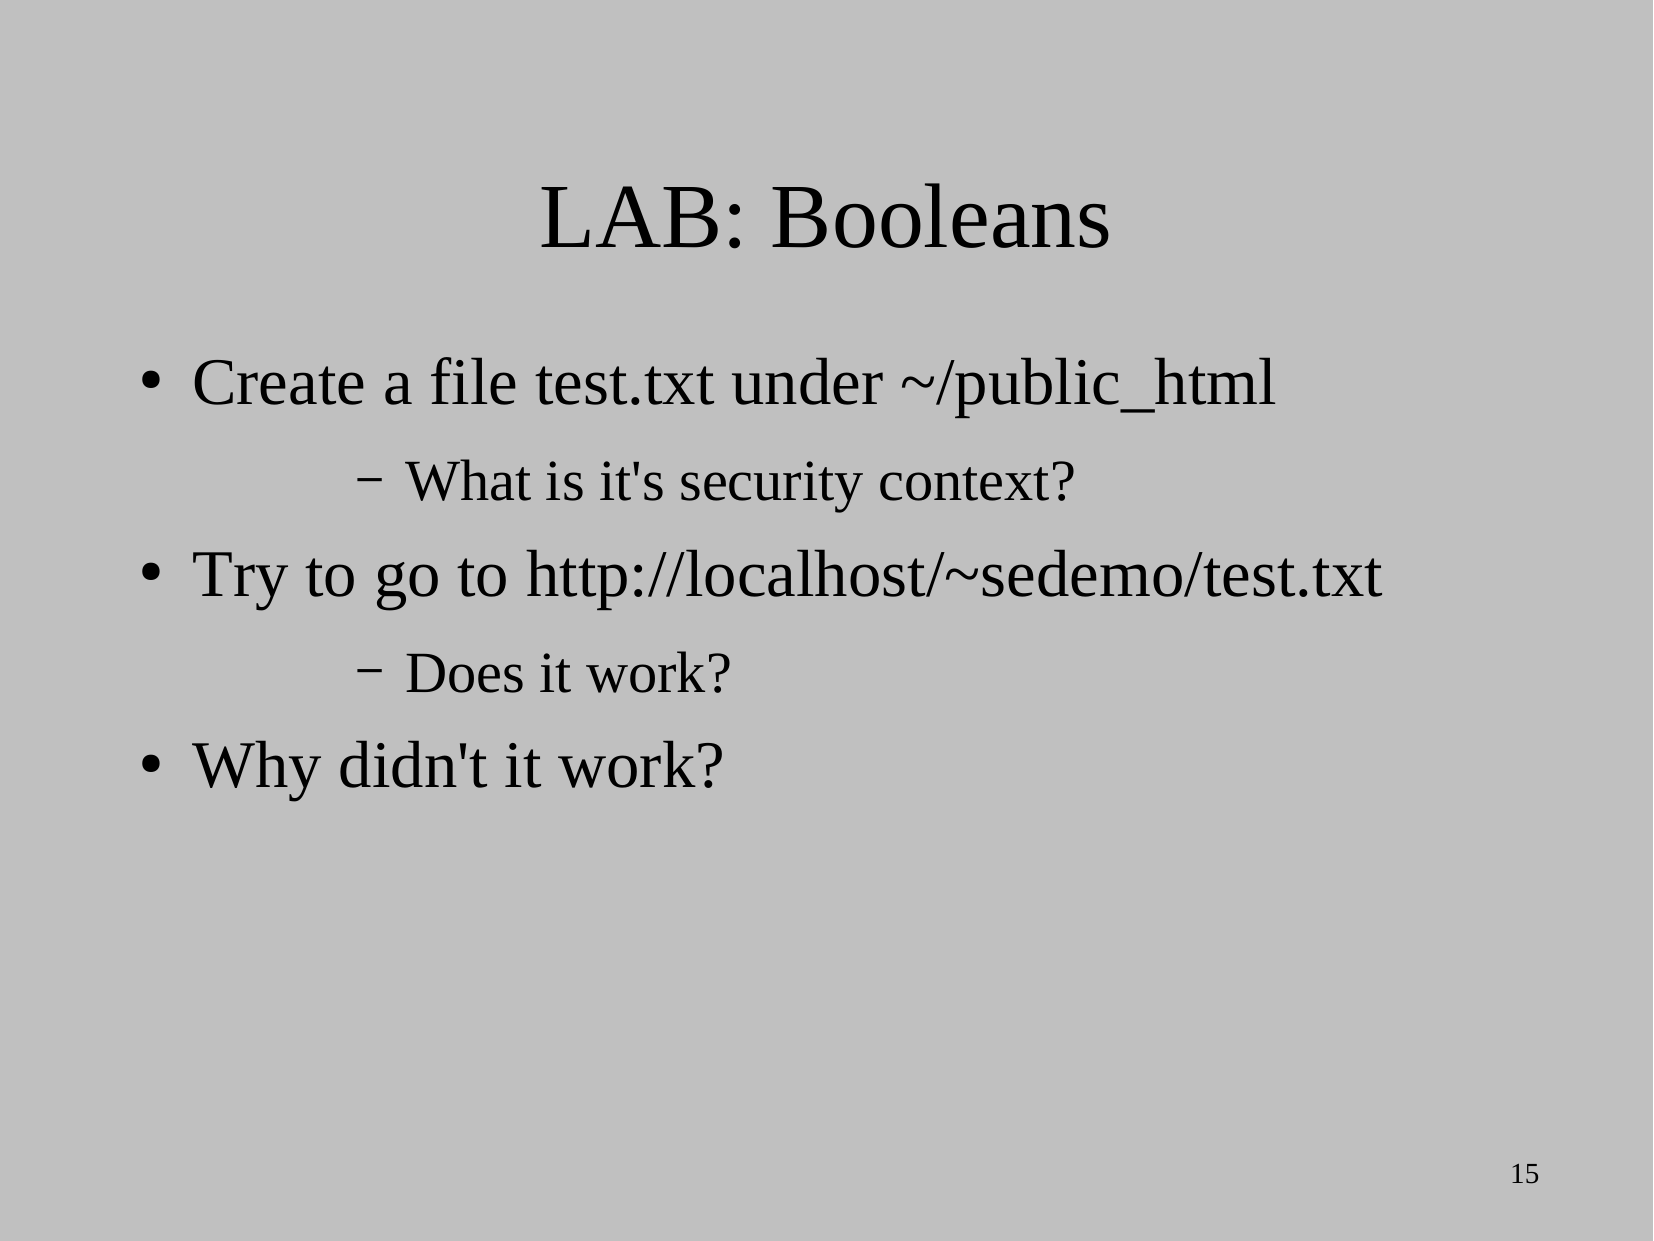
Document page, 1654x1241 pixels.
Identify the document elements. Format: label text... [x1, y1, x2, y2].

title LAB: Booleans [301, 112, 1352, 320]
list Create a file test.txt under ~/public_html What is it's security context? Try to go to http://localhost/~sedemo/test.txt Does it work? Why didn't it work? [121, 344, 1534, 1127]
